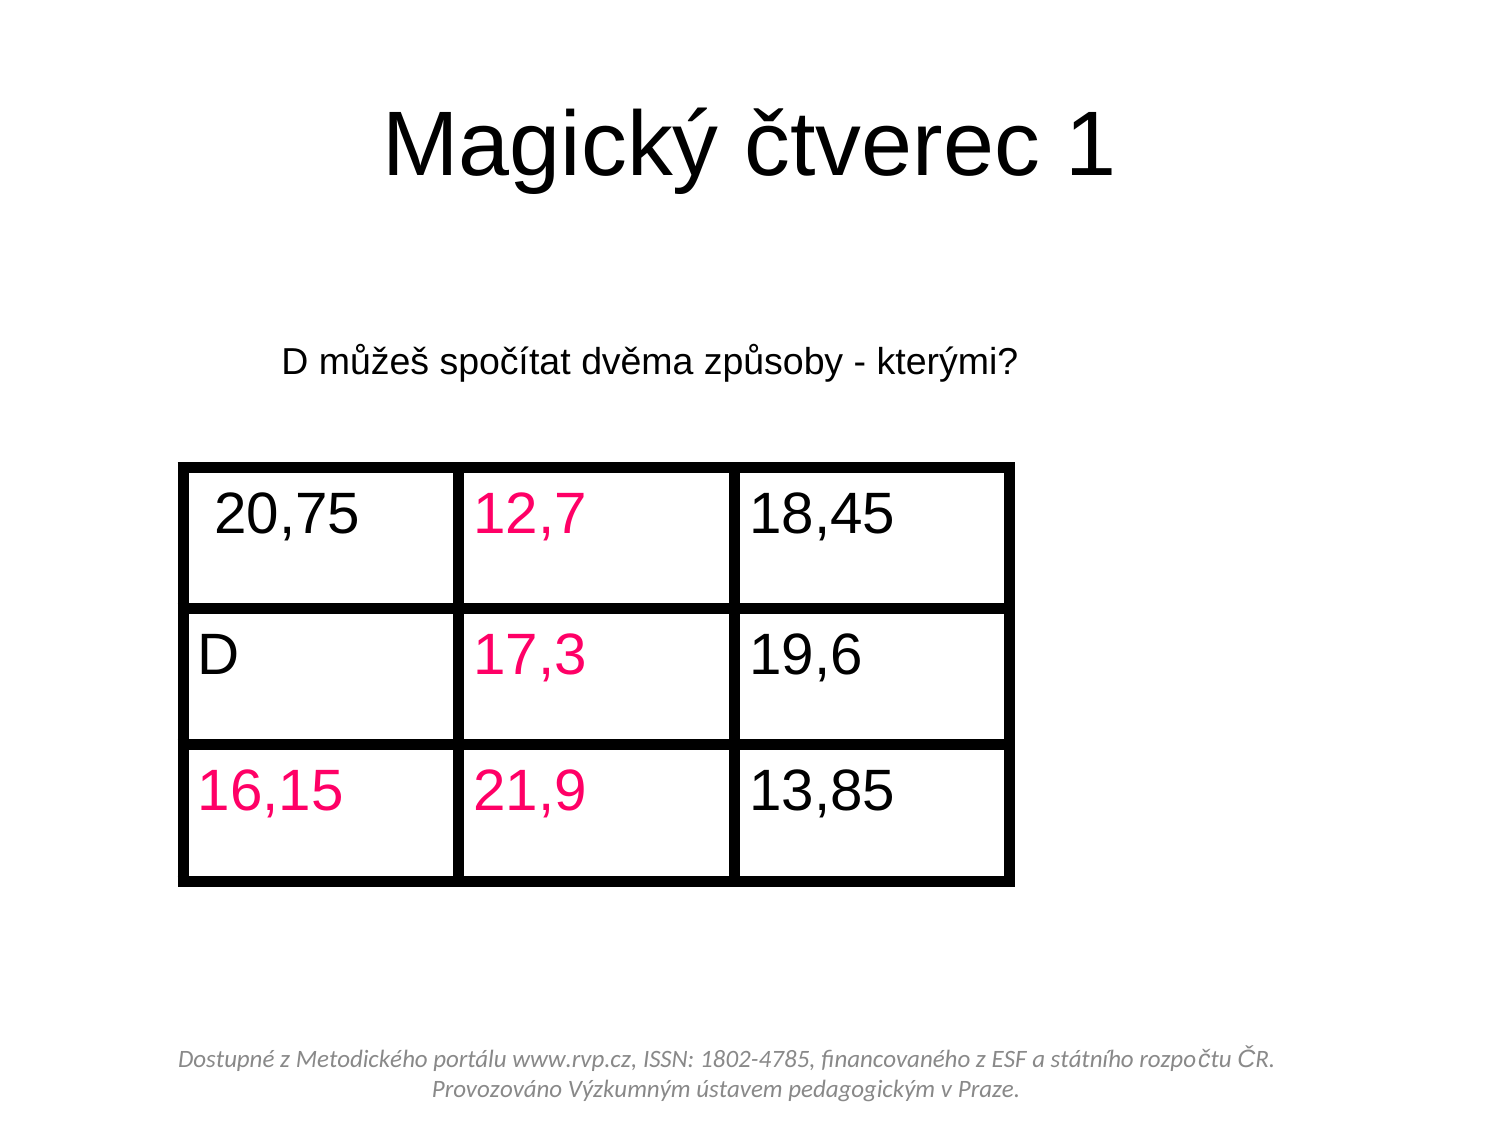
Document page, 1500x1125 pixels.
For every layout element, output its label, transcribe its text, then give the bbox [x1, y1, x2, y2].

table_cell 21,9 [464, 750, 729, 876]
text_box Magický čtverec 1 [75, 45, 1426, 233]
table_cell D [189, 614, 453, 739]
table_cell 13,85 [740, 750, 1004, 876]
table_header 20,75 [189, 473, 453, 603]
table_cell 16,15 [189, 750, 453, 876]
text_box Dostupné z Metodického portálu www.rvp.cz, ISSN: 1802-4785, financovaného z ESF a státního rozpočtu ČR. Provozováno Výzkumným ústavem pedagogickým v Praze. [105, 1042, 1348, 1103]
table_cell 19,6 [740, 614, 1004, 739]
table_header 18,45 [740, 473, 1004, 603]
table_header 12,7 [464, 473, 729, 603]
table_cell 17,3 [464, 614, 729, 739]
text_box D můžeš spočítat dvěma způsoby - kterými? [266, 329, 1034, 435]
